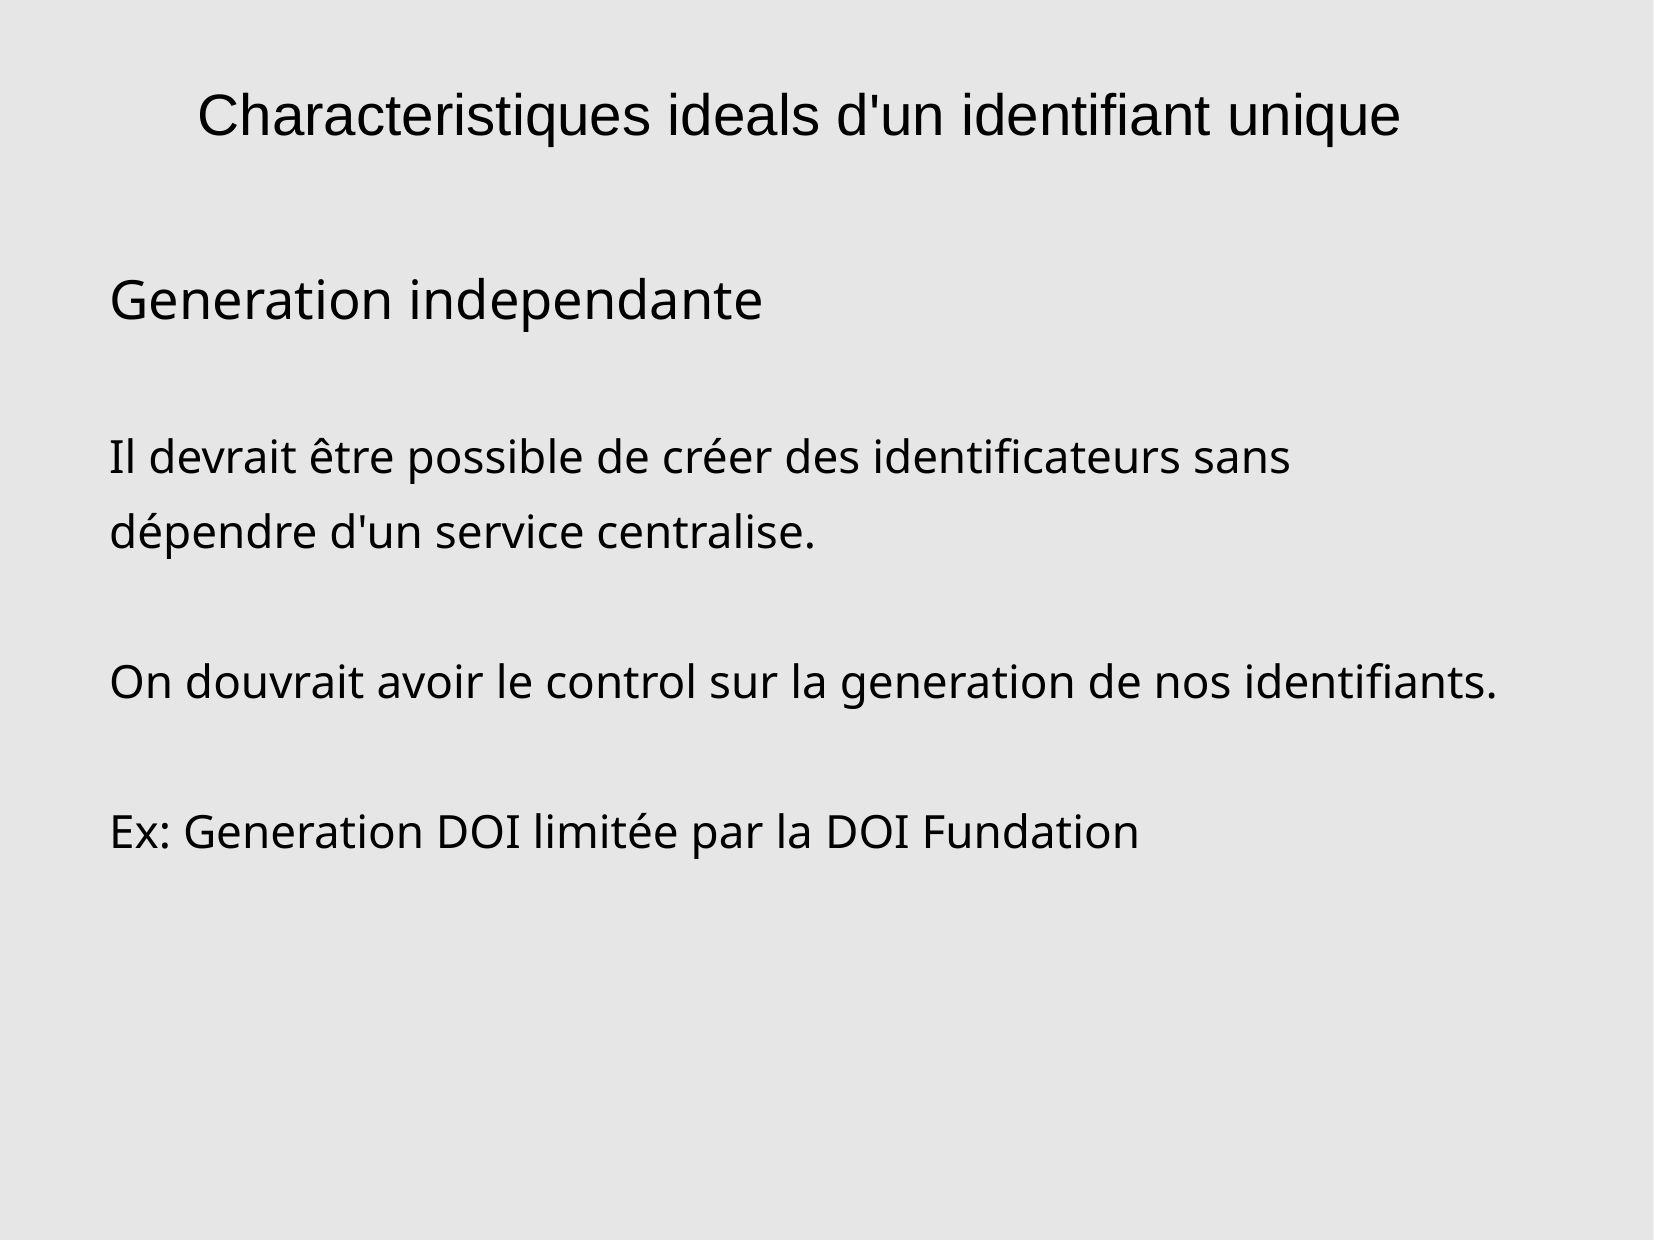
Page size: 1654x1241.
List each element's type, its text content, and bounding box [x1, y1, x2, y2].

text_box Characteristiques ideals d'un identifiant unique [184, 82, 1418, 148]
text_box Generation independante Il devrait être possible de créer des identificateurs sans dépendre d'un service centralise. On douvrait avoir le control sur la generation de nos identifiants. Ex: Generation DOI limitée par la DOI Fundation [94, 165, 1607, 838]
